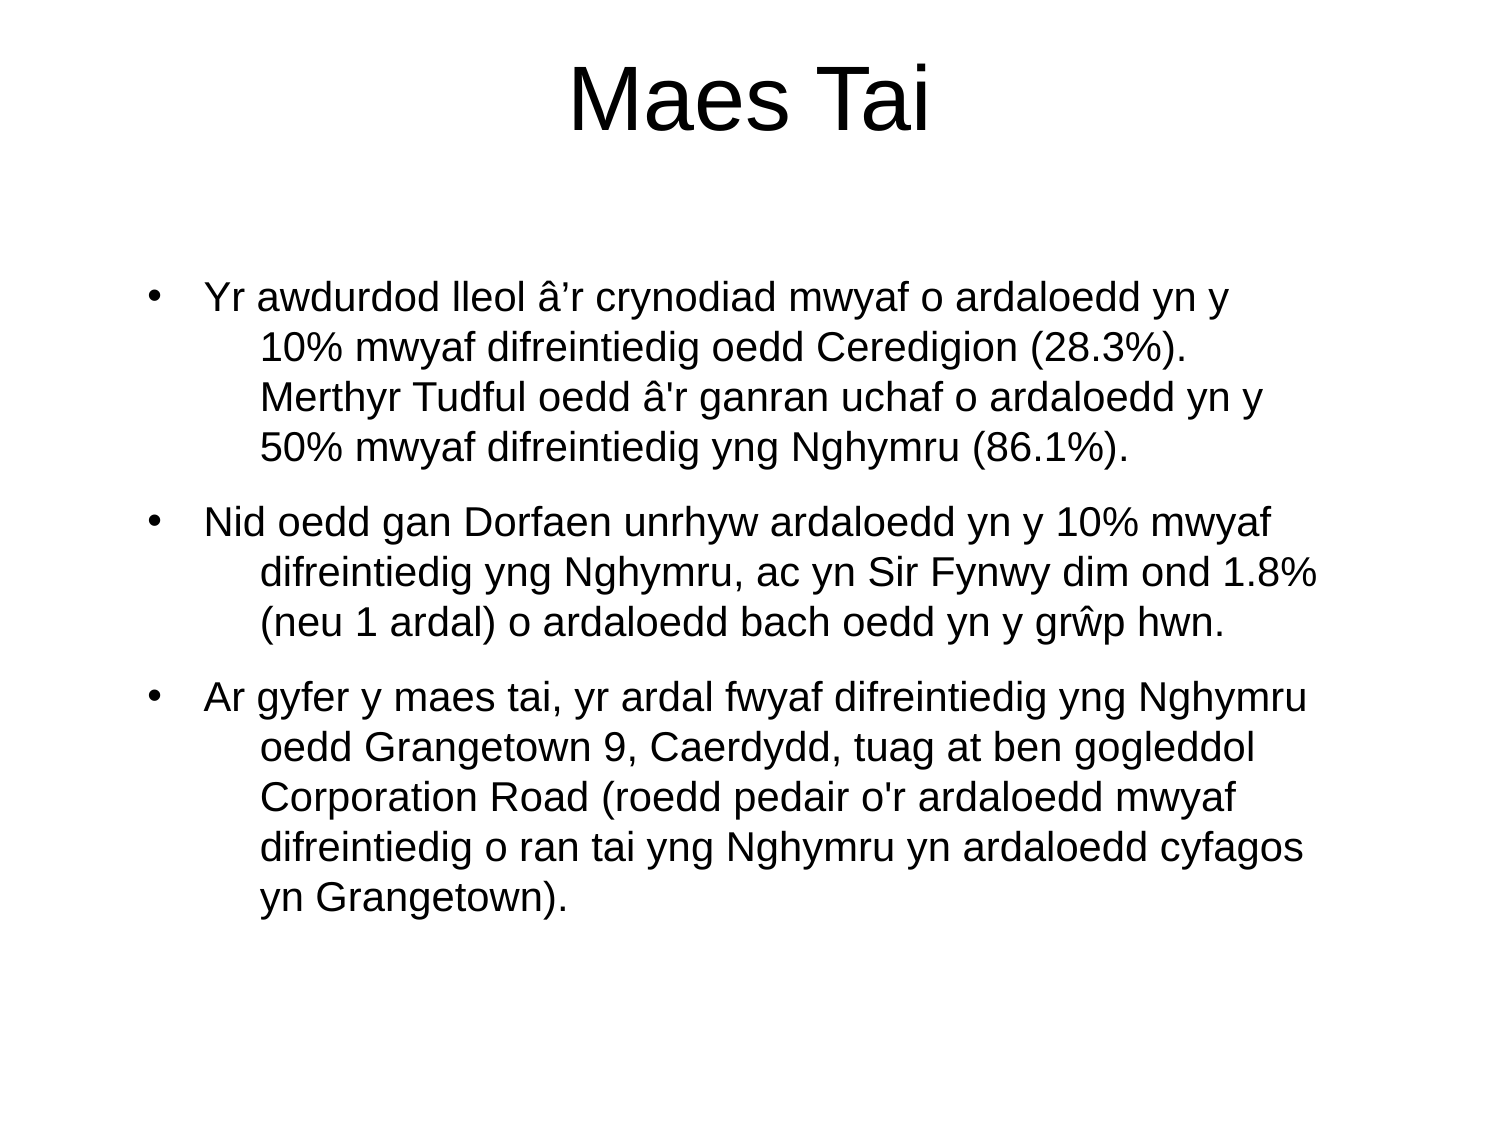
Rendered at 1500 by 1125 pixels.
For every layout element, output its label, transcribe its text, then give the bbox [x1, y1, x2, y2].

title Maes Tai [75, 0, 1426, 188]
text_box Yr awdurdod lleol â’r crynodiad mwyaf o ardaloedd yn y 10% mwyaf difreintiedig oedd Ceredigion (28.3%). Merthyr Tudful oedd â'r ganran uchaf o ardaloedd yn y 50% mwyaf difreintiedig yng Nghymru (86.1%). Nid oedd gan Dorfaen unrhyw ardaloedd yn y 10% mwyaf difreintiedig yng Nghymru, ac yn Sir Fynwy dim ond 1.8% (neu 1 ardal) o ardaloedd bach oedd yn y grŵp hwn. Ar gyfer y maes tai, yr ardal fwyaf difreintiedig yng Nghymru oedd Grangetown 9, Caerdydd, tuag at ben gogleddol Corporation Road (roedd pedair o'r ardaloedd mwyaf difreintiedig o ran tai yng Nghymru yn ardaloedd cyfagos yn Grangetown). [132, 262, 1338, 928]
